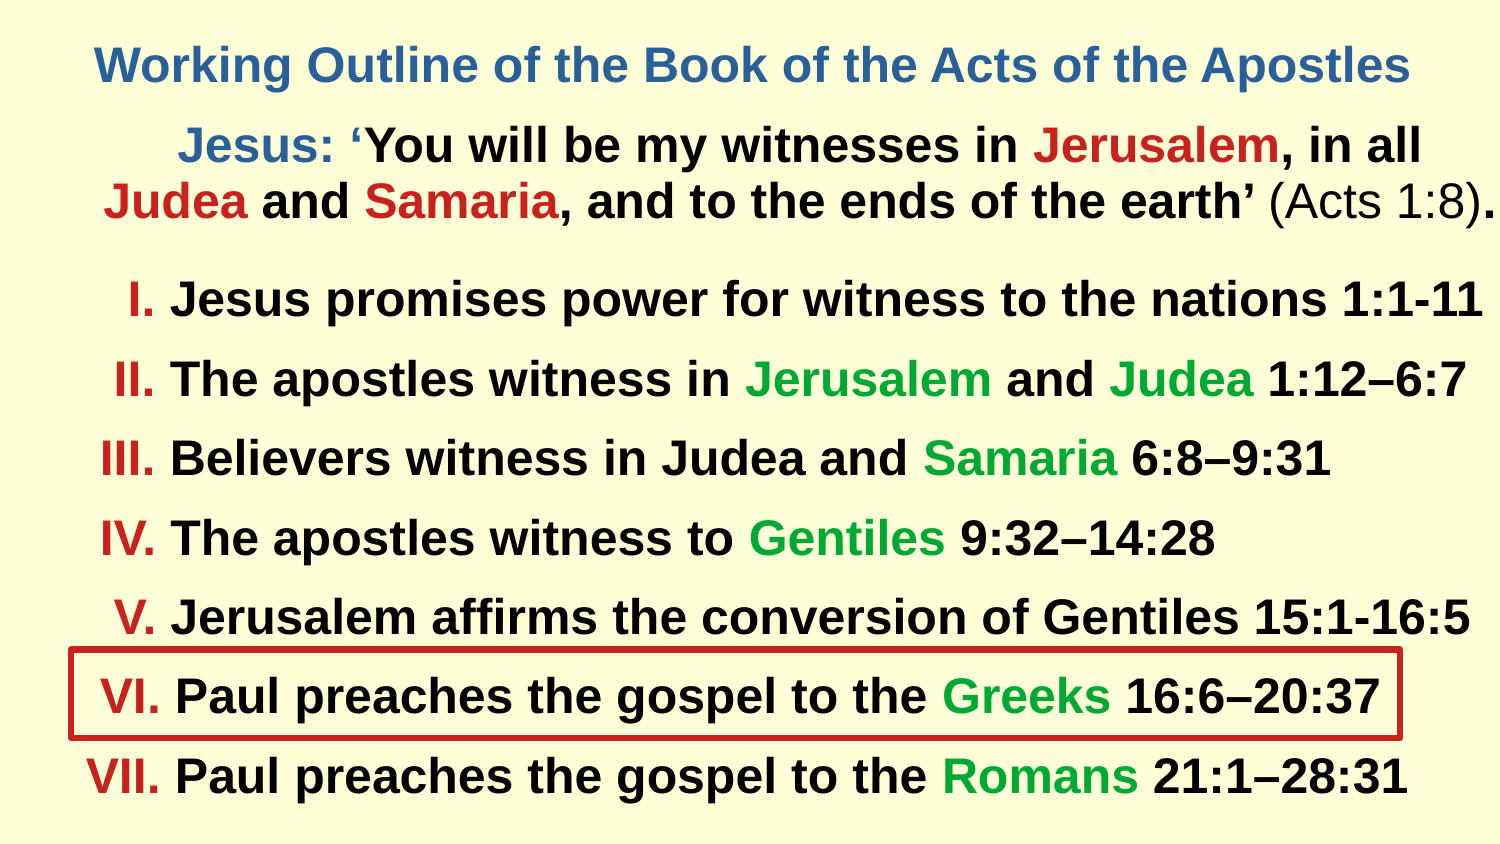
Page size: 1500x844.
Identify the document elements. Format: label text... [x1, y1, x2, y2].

text_box Working Outline of the Book of the Acts of the Apostles [59, 29, 1448, 101]
text_box I. Jesus promises power for witness to the nations 1:1-11 II. The apostles witness in Jerusalem and Judea 1:12–6:7 III. Believers witness in Judea and Samaria 6:8–9:31 IV. The apostles witness to Gentiles 9:32–14:28 V. Jerusalem affirms the conversion of Gentiles 15:1-16:5 VI. Paul preaches the gospel to the Greeks 16:6–20:37 VII. Paul preaches the gospel to the Romans 21:1–28:31 [71, 264, 1500, 826]
text_box [130, 48, 1500, 109]
text_box I. Jesus promises power for witness to the nations 1:1-11 II. The apostles witness in Jerusalem and Judea 1:12–6:7 III. Believers witness in Judea and Samaria 6:8–9:31 IV. The apostles witness to Gentiles 9:32–14:28 V. Jerusalem affirms the conversion of Gentiles 15:1-16:5 VI. Paul preaches the gospel to the Greeks 16:6–20:37 VII. Paul preaches the gospel to the Romans 21:1–28:31 [74, 653, 1397, 735]
text_box Jesus: ‘You will be my witnesses in Jerusalem, in all Judea and Samaria, and to the ends of the earth’ (Acts 1:8). [88, 109, 1500, 237]
